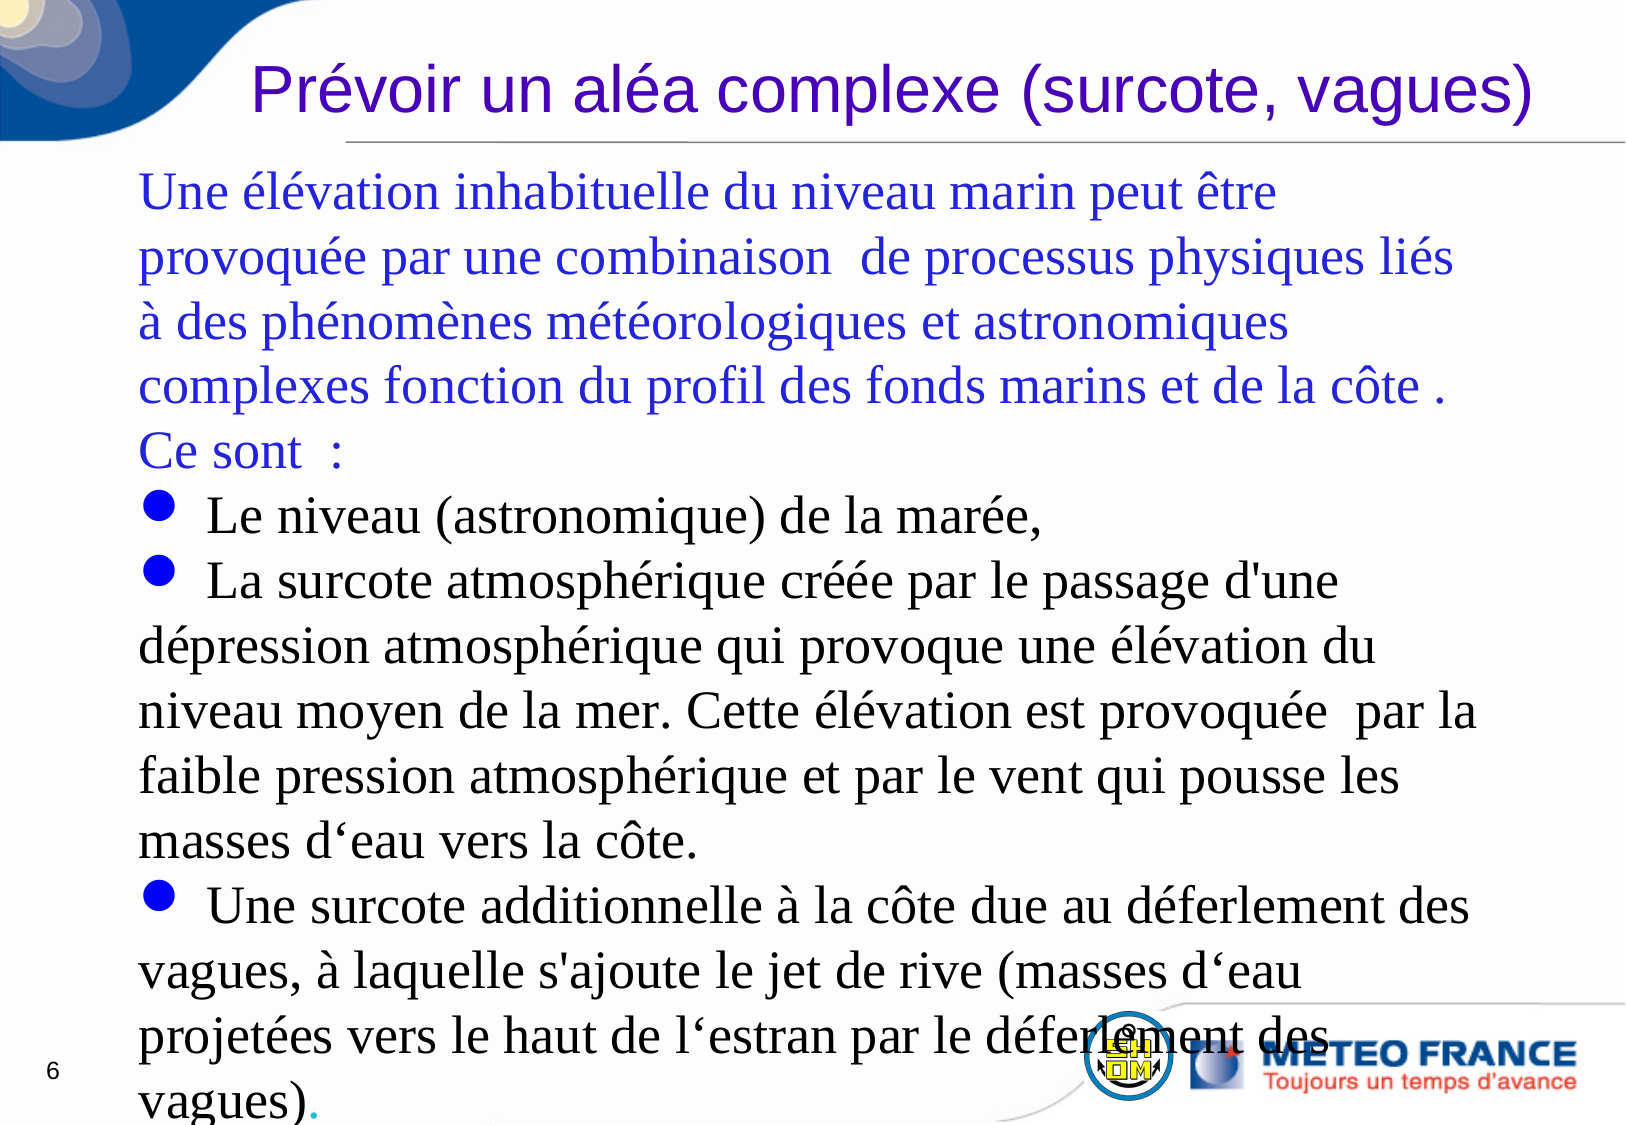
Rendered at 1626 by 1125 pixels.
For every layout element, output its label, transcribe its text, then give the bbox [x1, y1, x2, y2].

picture [195, 1118, 211, 1125]
picture [197, 1095, 207, 1108]
text_box Une élévation inhabituelle du niveau marin peut être provoquée par une combinaison de processus physiques liés à des phénomènes météorologiques et astronomiques complexes fonction du profil des fonds marins et de la côte . Ce sont : Le niveau (astronomique) de la marée, La surcote atmosphérique créée par le passage d'une dépression atmosphérique qui provoque une élévation du niveau moyen de la mer. Cette élévation est provoquée par la faible pression atmosphérique et par le vent qui pousse les masses d‘eau vers la côte. Une surcote additionnelle à la côte due au déferlement des vagues, à laquelle s'ajoute le jet de rive (masses d‘eau projetées vers le haut de l‘estran par le déferlement des vagues). [88, 147, 1507, 1072]
picture [0, 0, 1626, 1125]
title Prévoir un aléa complexe (surcote, vagues) [236, 49, 1595, 134]
